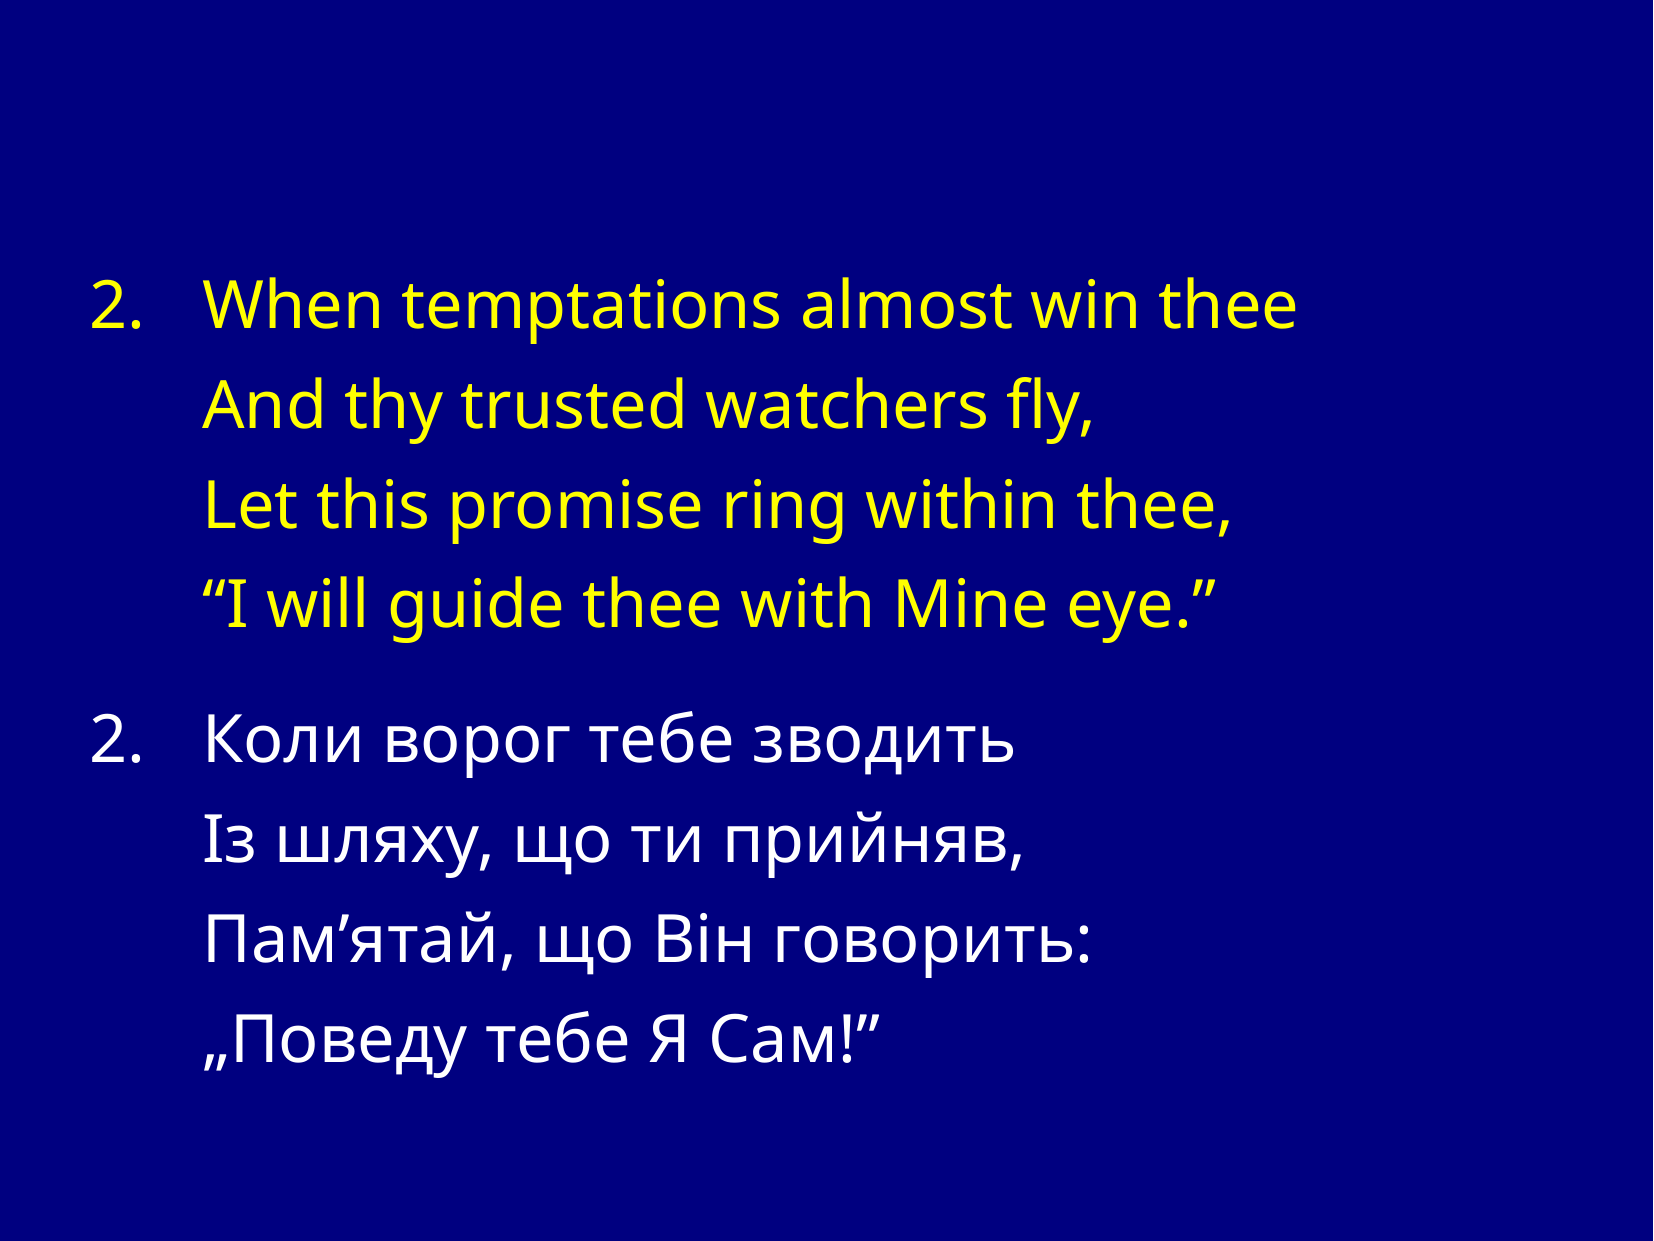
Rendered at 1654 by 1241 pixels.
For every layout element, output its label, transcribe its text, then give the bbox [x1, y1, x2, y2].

text_box 2. When temptations almost win thee And thy trusted watchers fly, Let this promise ring within thee, “I will guide thee with Mine eye.” [75, 150, 1576, 638]
text_box 2. Коли ворог тебе зводить Із шляху, що ти прийняв, Пам’ятай, що Він говорить: „Поведу тебе Я Сам!” [75, 675, 1576, 1163]
